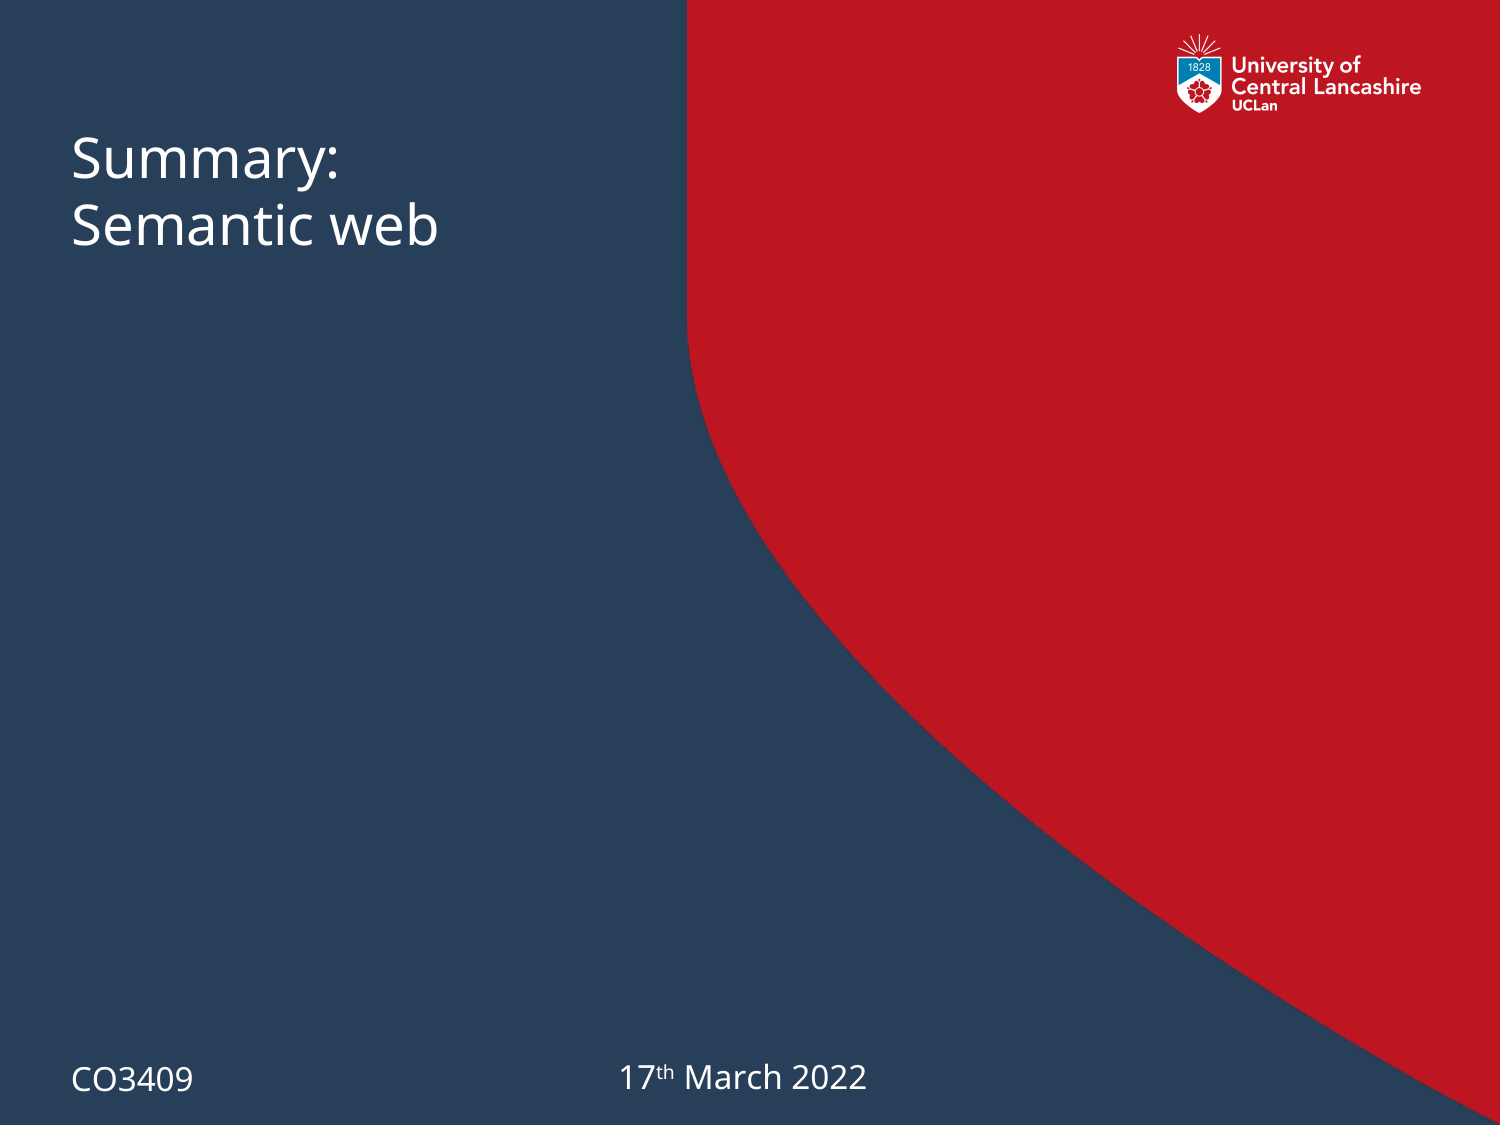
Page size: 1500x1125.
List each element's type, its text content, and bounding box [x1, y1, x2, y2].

text_box Summary: Semantic web [56, 68, 1185, 310]
picture [687, 0, 1500, 1125]
